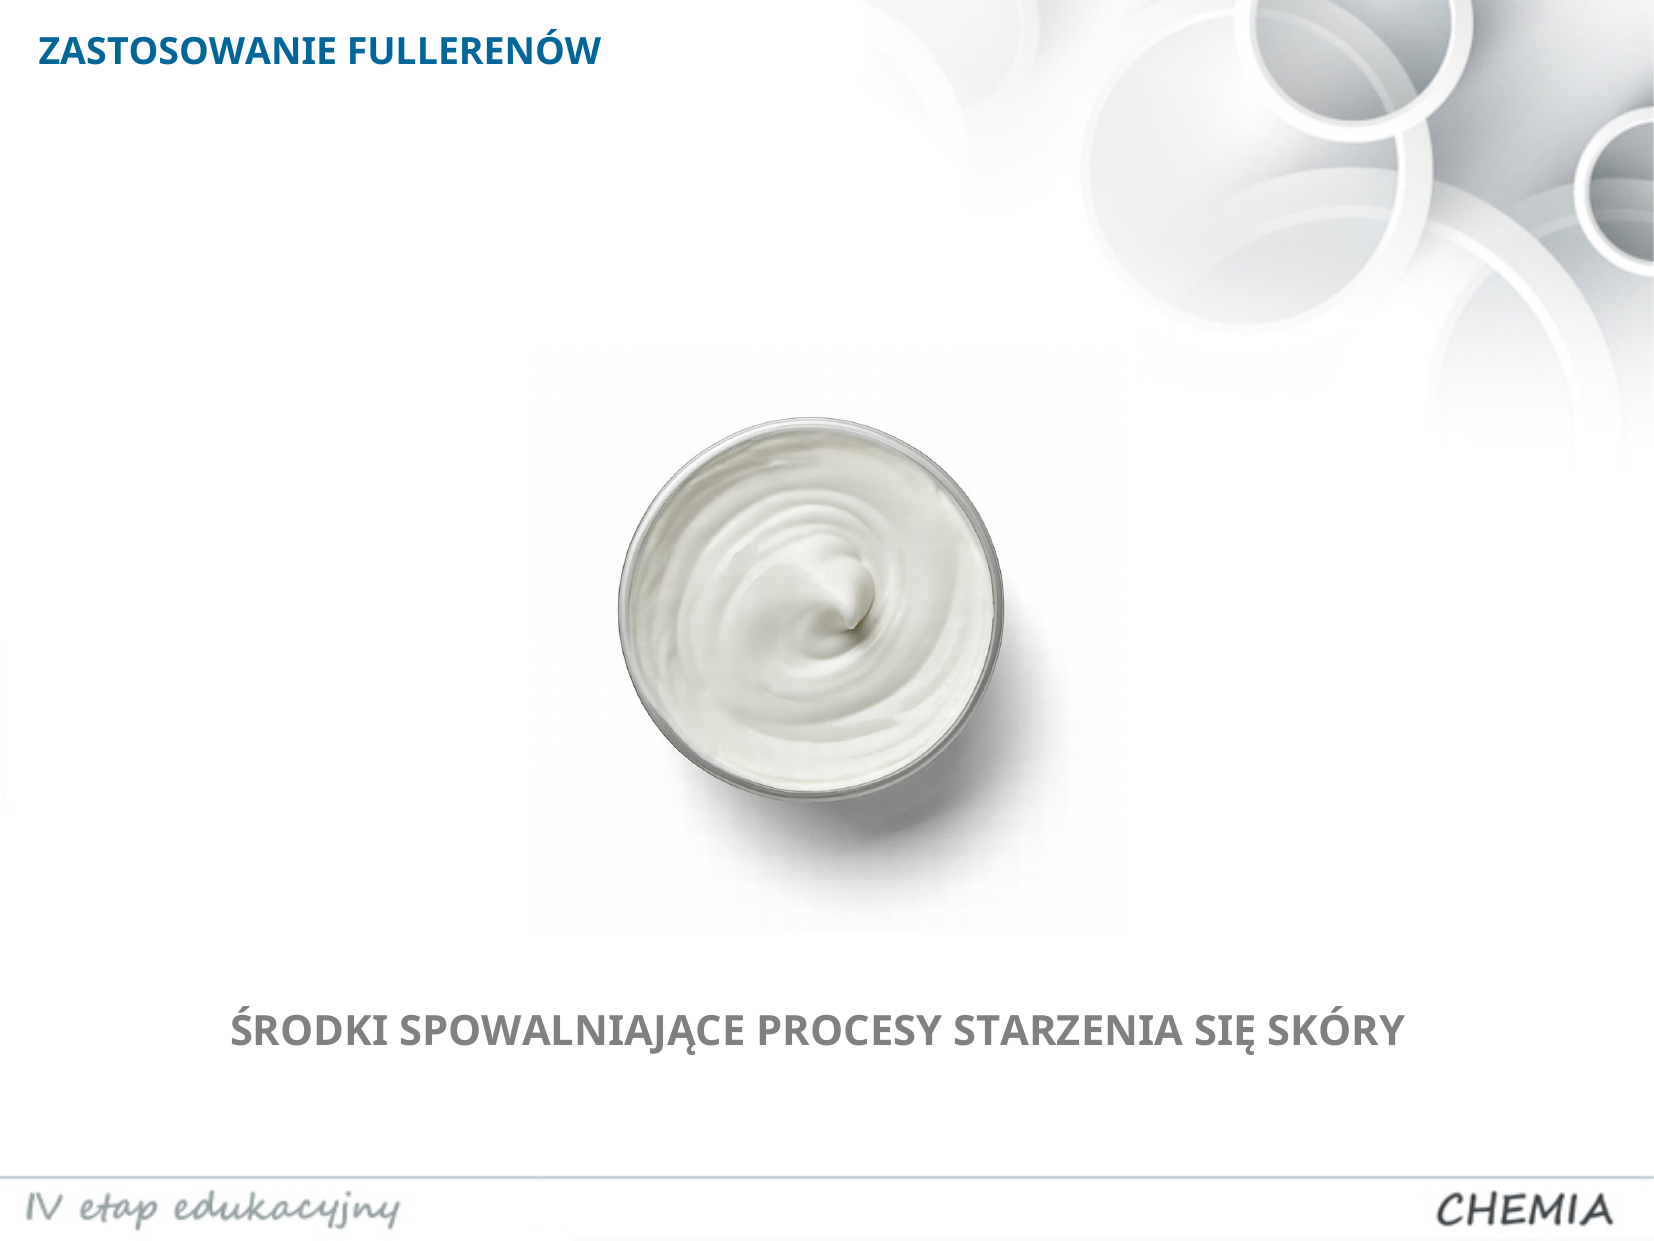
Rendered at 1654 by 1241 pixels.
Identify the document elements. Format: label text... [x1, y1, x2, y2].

text_box ŚRODKI SPOWALNIAJĄCE PROCESY STARZENIA SIĘ SKÓRY [212, 950, 1424, 1059]
text_box ZASTOSOWANIE FULLERENÓW [23, 23, 1276, 81]
picture [0, 0, 1654, 1241]
